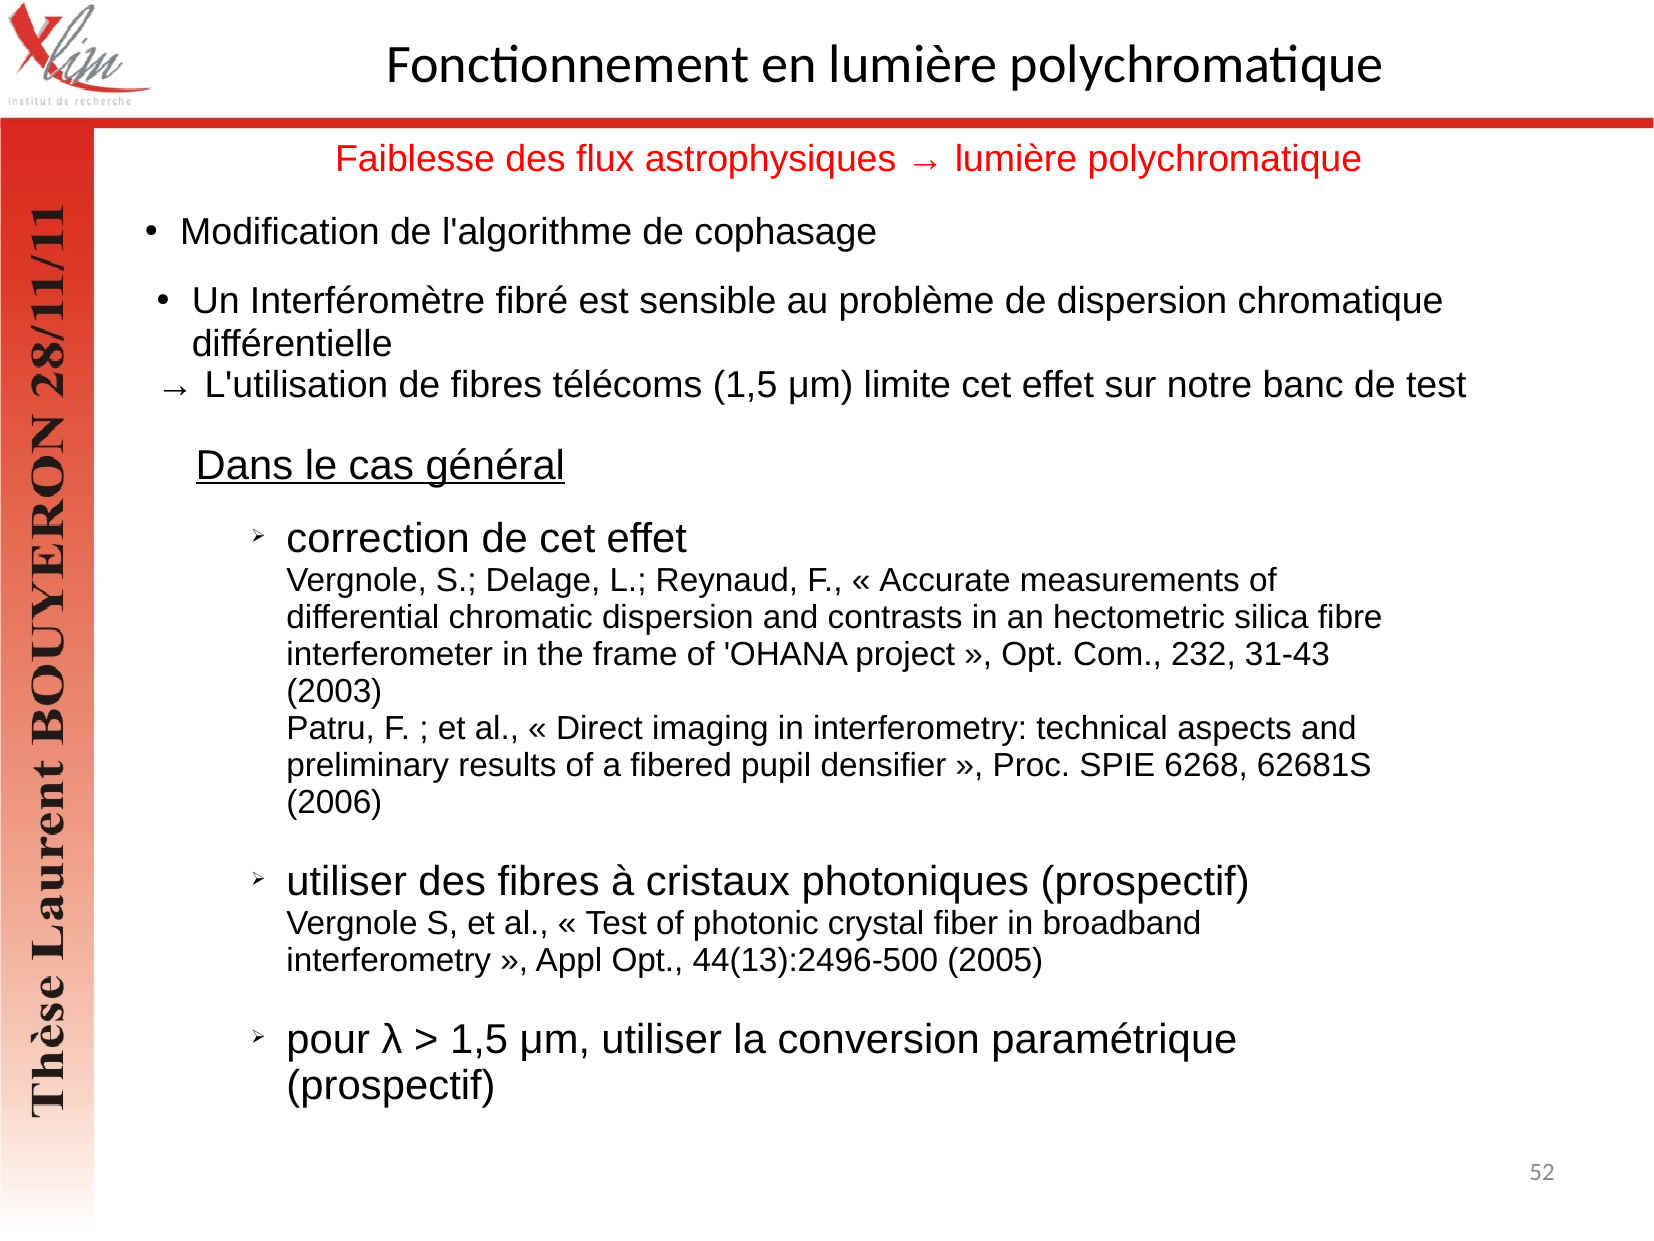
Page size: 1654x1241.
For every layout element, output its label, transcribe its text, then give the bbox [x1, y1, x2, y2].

picture [0, 0, 1654, 1241]
text_box correction de cet effet Vergnole, S.; Delage, L.; Reynaud, F., « Accurate measurements of differential chromatic dispersion and contrasts in an hectometric silica fibre interferometer in the frame of 'OHANA project », Opt. Com., 232, 31-43 (2003) Patru, F. ; et al., « Direct imaging in interferometry: technical aspects and preliminary results of a fibered pupil densifier », Proc. SPIE 6268, 62681S (2006) utiliser des fibres à cristaux photoniques (prospectif) Vergnole S, et al., « Test of photonic crystal fiber in broadband interferometry », Appl Opt., 44(13):2496-500 (2005) pour λ > 1,5 μm, utiliser la conversion paramétrique (prospectif) [236, 507, 1441, 1116]
text_box Un Interféromètre fibré est sensible au problème de dispersion chromatique différentielle → L'utilisation de fibres télécoms (1,5 μm) limite cet effet sur notre banc de test [141, 272, 1654, 414]
text_box Fonctionnement en lumière polychromatique [141, 0, 1630, 130]
text_box Dans le cas général [180, 434, 591, 497]
text_box Modification de l'algorithme de cophasage [129, 203, 969, 260]
text_box Faiblesse des flux astrophysiques → lumière polychromatique [320, 129, 1378, 189]
